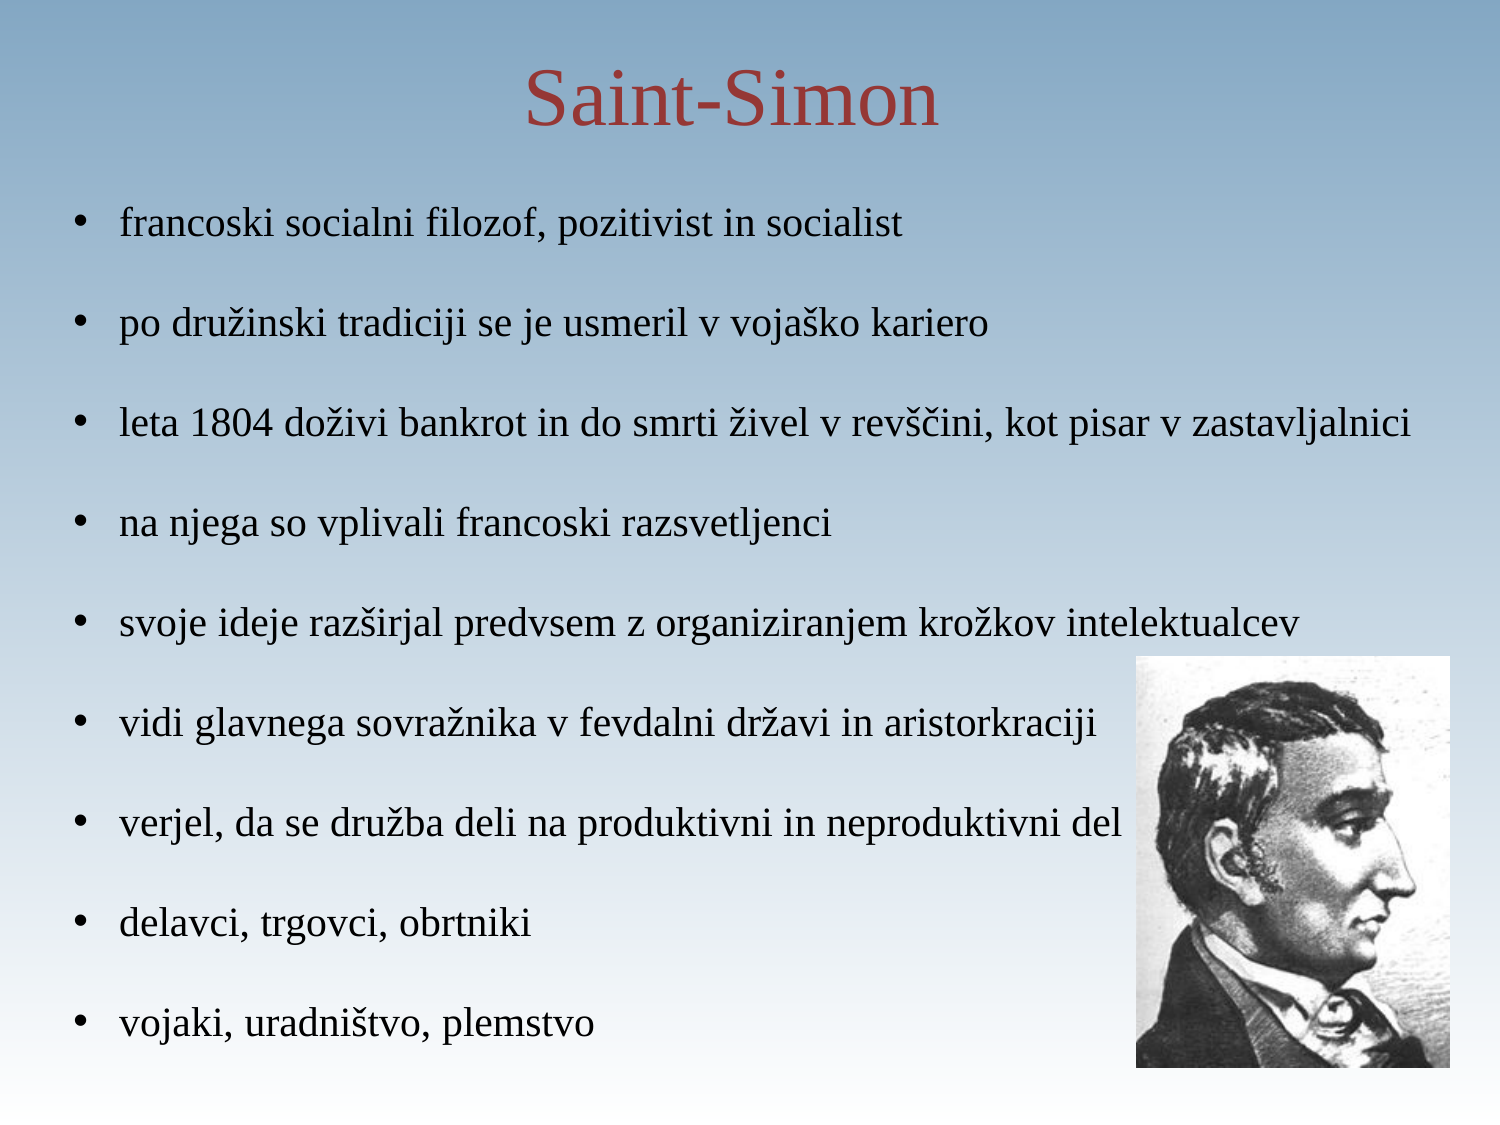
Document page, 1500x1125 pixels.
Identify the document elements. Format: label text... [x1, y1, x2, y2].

text_box francoski socialni filozof, pozitivist in socialist po družinski tradiciji se je usmeril v vojaško kariero leta 1804 doživi bankrot in do smrti živel v revščini, kot pisar v zastavljalnici na njega so vplivali francoski razsvetljenci svoje ideje razširjal predvsem z organiziranjem krožkov intelektualcev vidi glavnega sovražnika v fevdalni državi in aristorkraciji verjel, da se družba deli na produktivni in neproduktivni del delavci, trgovci, obrtniki vojaki, uradništvo, plemstvo [58, 187, 1442, 1053]
text_box Saint-Simon [328, 35, 1137, 150]
picture [1136, 656, 1450, 1068]
